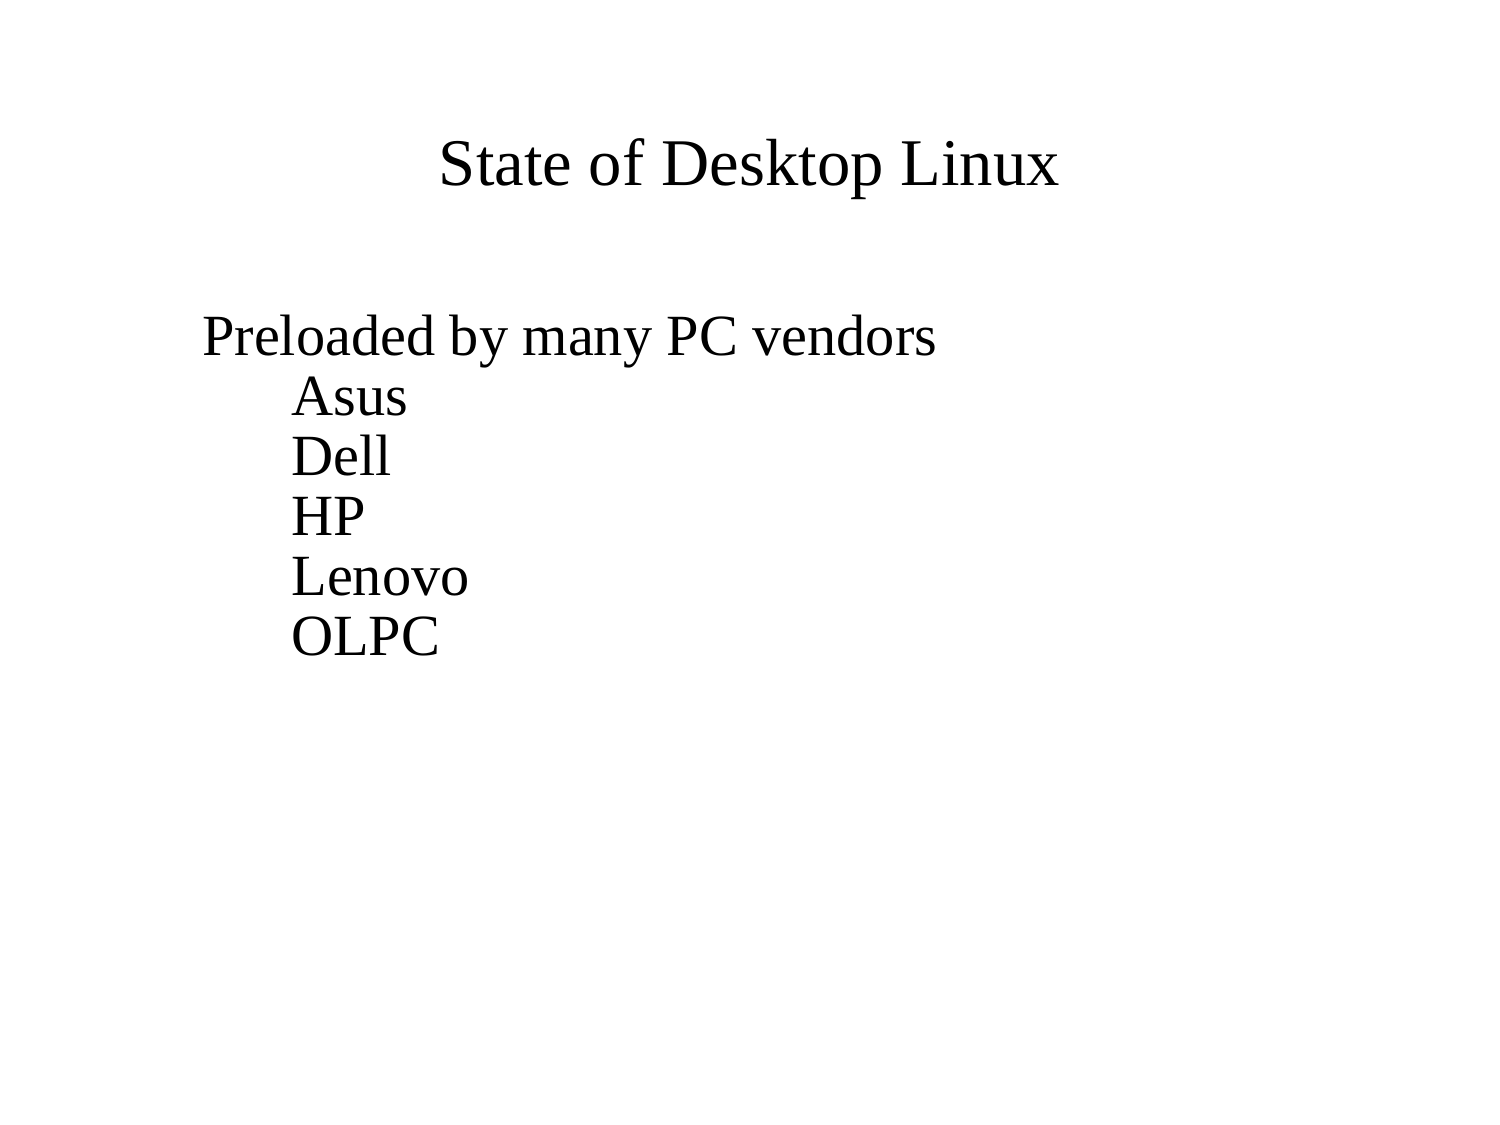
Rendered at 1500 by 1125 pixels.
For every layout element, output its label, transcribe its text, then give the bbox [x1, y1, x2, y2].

text_box Preloaded by many PC vendors Asus Dell HP Lenovo OLPC [187, 299, 1276, 826]
title State of Desktop Linux [112, 99, 1388, 226]
